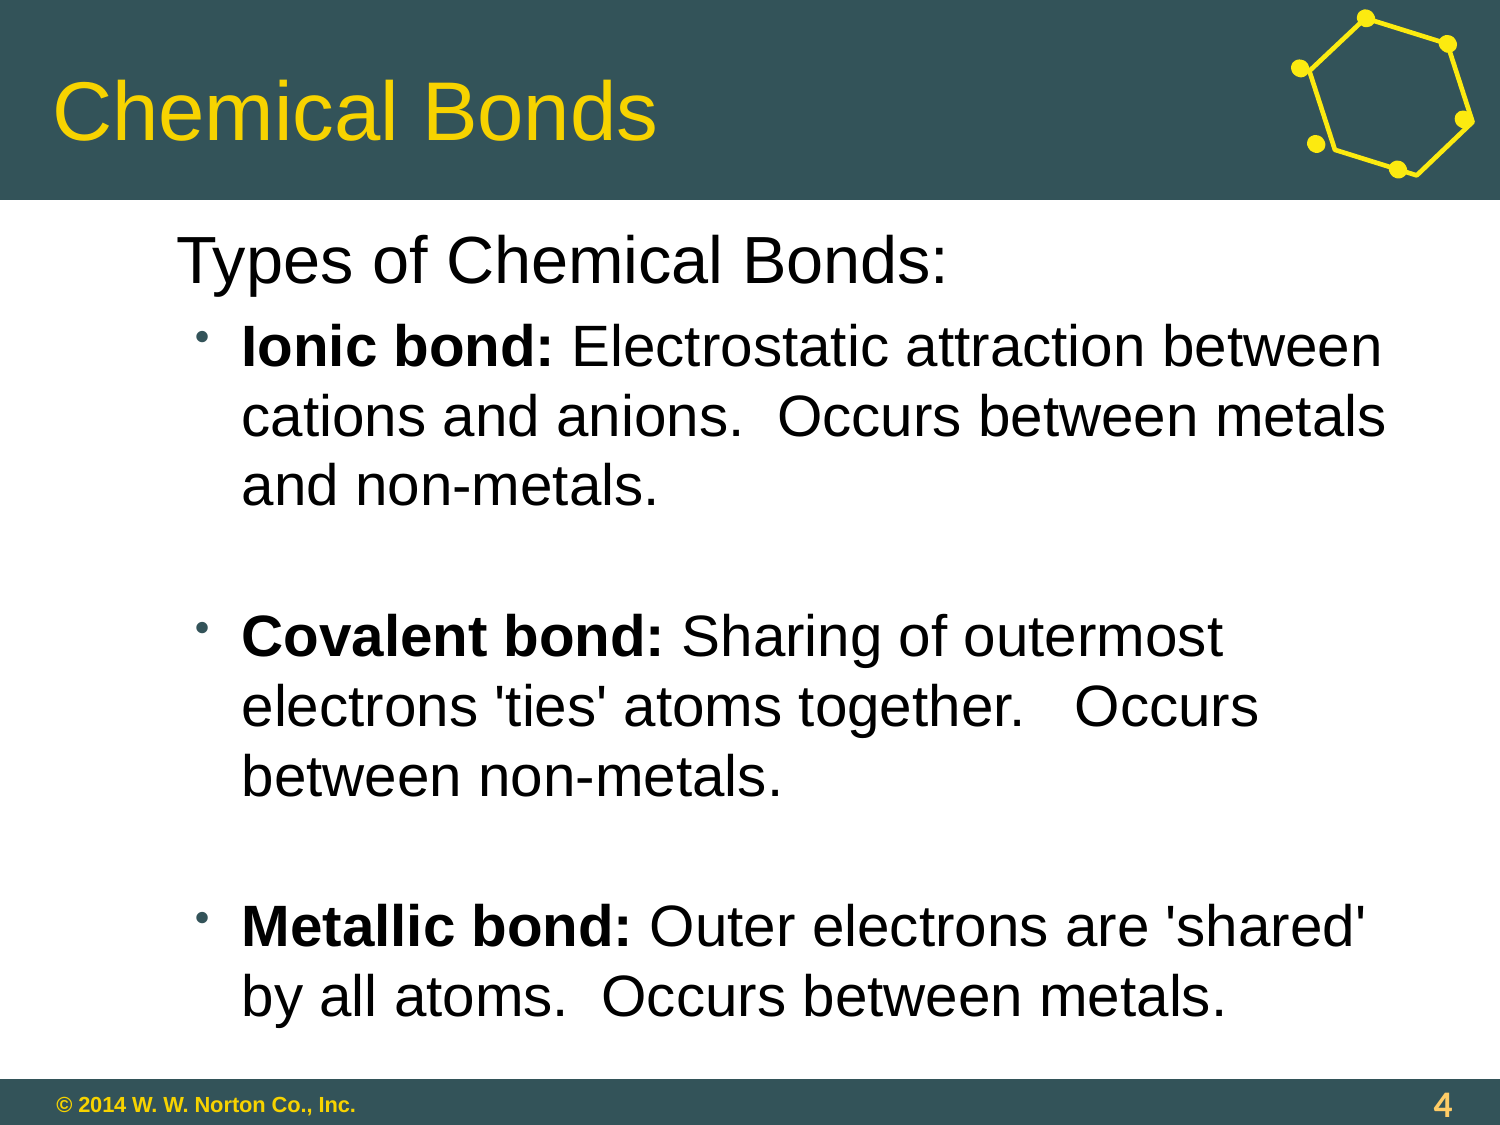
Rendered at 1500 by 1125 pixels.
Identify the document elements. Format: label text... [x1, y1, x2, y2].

list Types of Chemical Bonds: Ionic bond: Electrostatic attraction between cations and anions. Occurs between metals and non-metals. Covalent bond: Sharing of outermost electrons 'ties' atoms together. Occurs between non-metals. Metallic bond: Outer electrons are 'shared' by all atoms. Occurs between metals. [105, 210, 1430, 923]
title Chemical Bonds [37, 19, 1118, 195]
slide_number <number> [1417, 1076, 1468, 1125]
